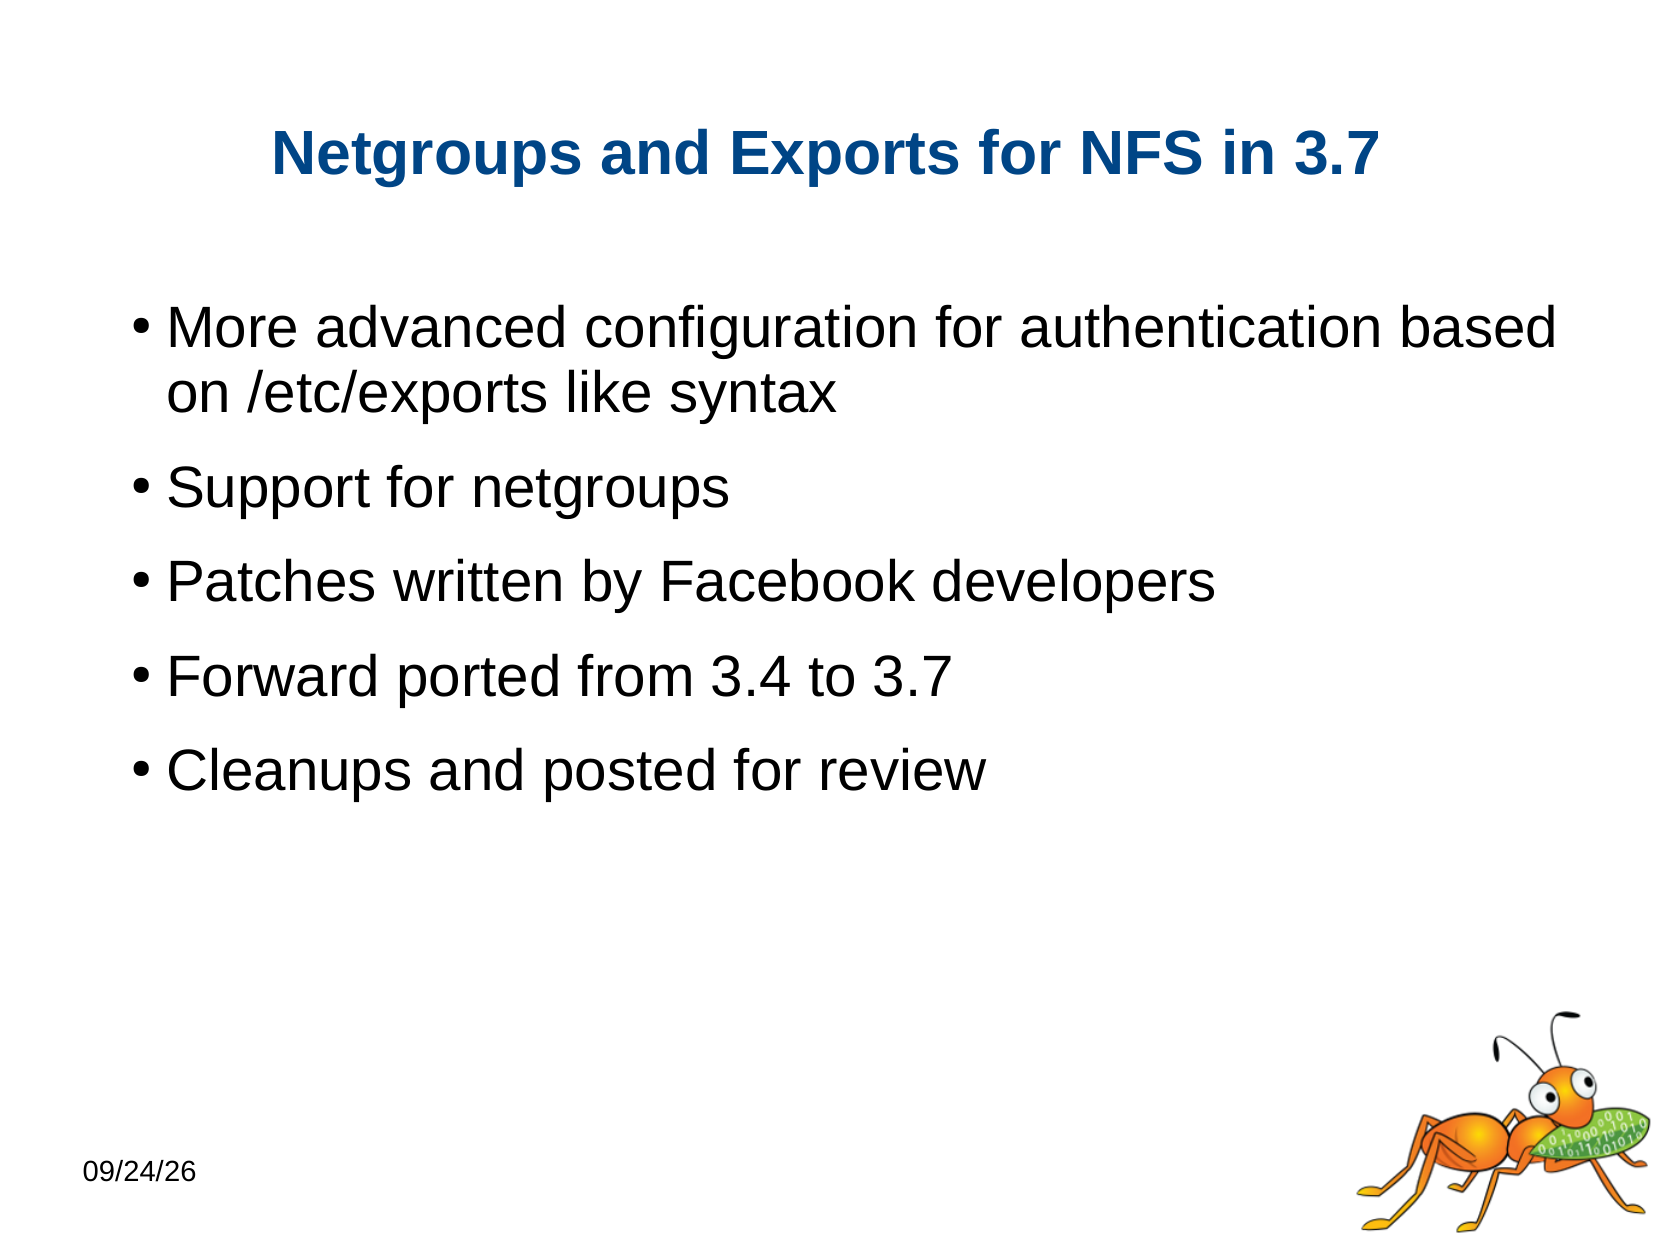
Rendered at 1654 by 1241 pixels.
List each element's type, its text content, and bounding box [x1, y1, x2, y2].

list More advanced configuration for authentication based on /etc/exports like syntax Support for netgroups Patches written by Facebook developers Forward ported from 3.4 to 3.7 Cleanups and posted for review [130, 294, 1619, 1120]
title Netgroups and Exports for NFS in 3.7 [82, 49, 1571, 257]
picture [1353, 1009, 1654, 1235]
